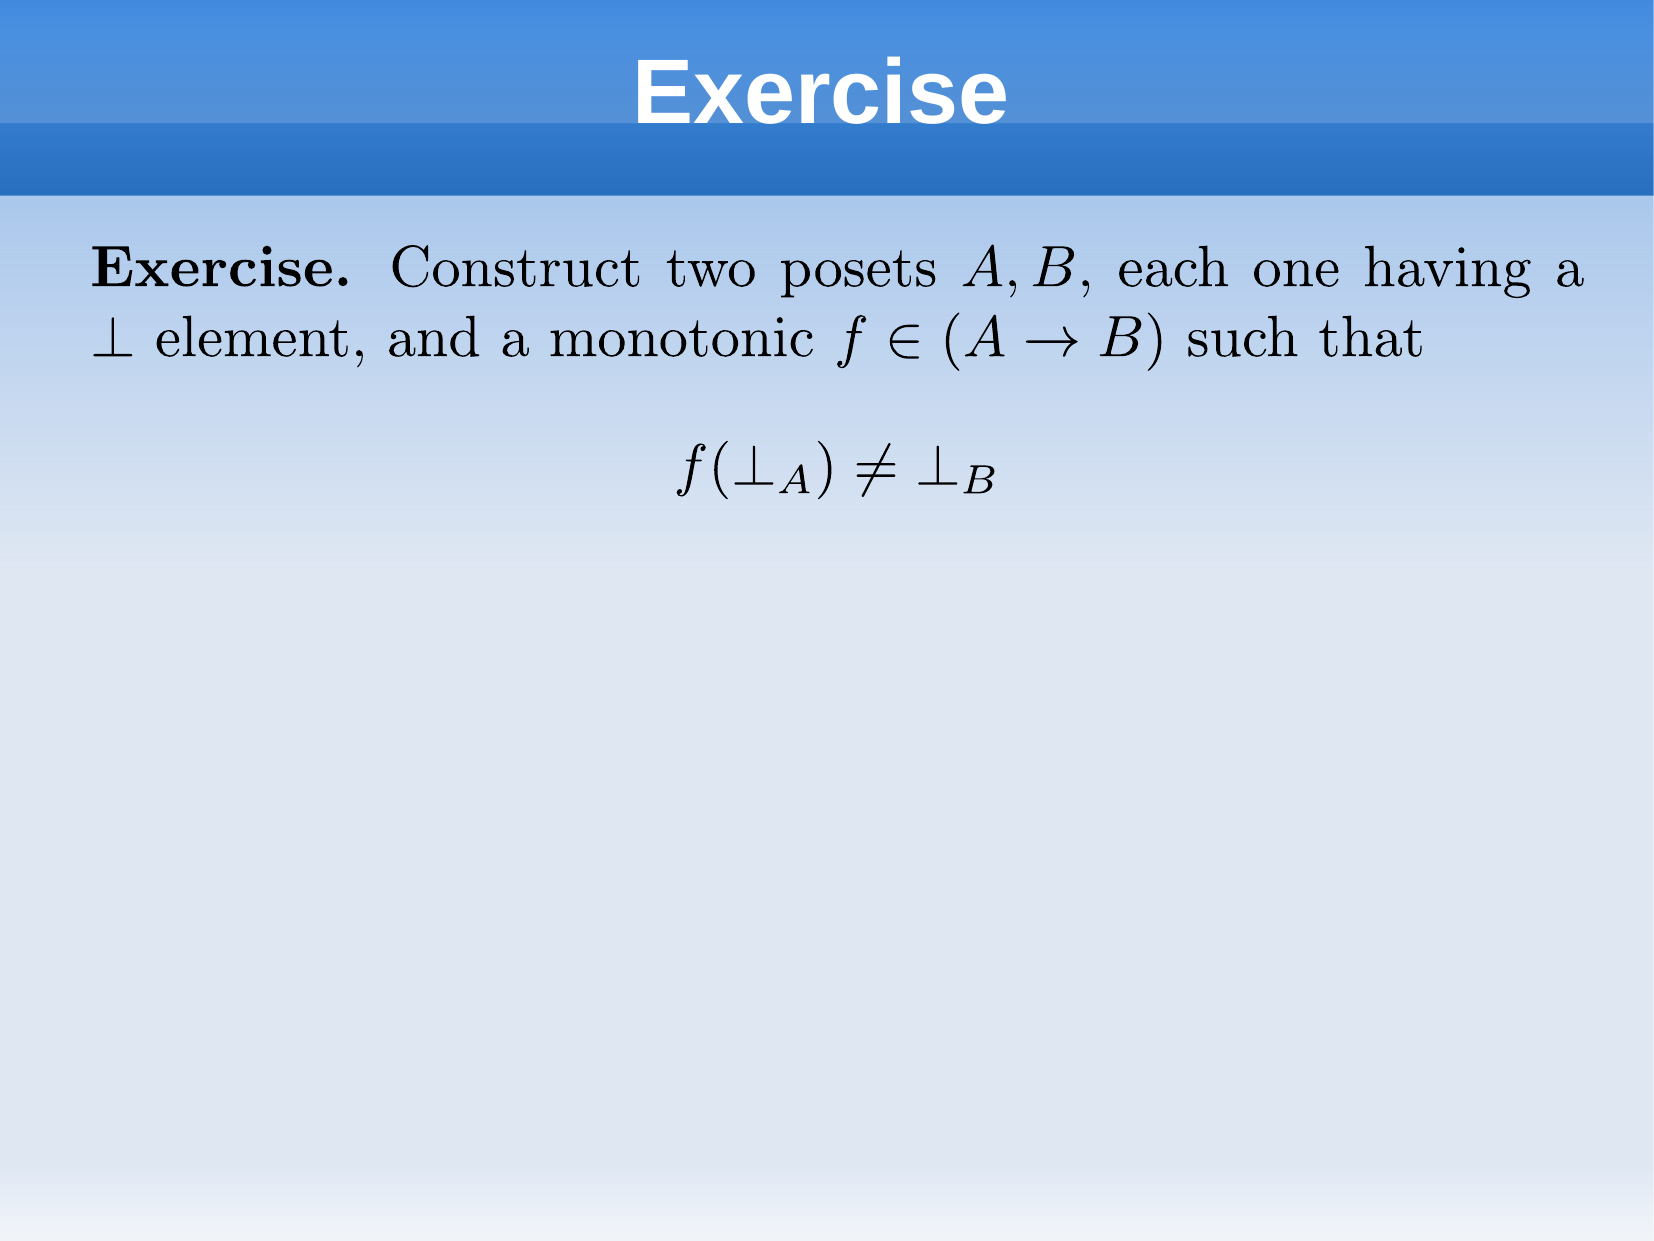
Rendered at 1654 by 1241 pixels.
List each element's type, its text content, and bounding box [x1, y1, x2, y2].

title Exercise [76, 0, 1565, 188]
picture [0, 0, 1654, 1241]
